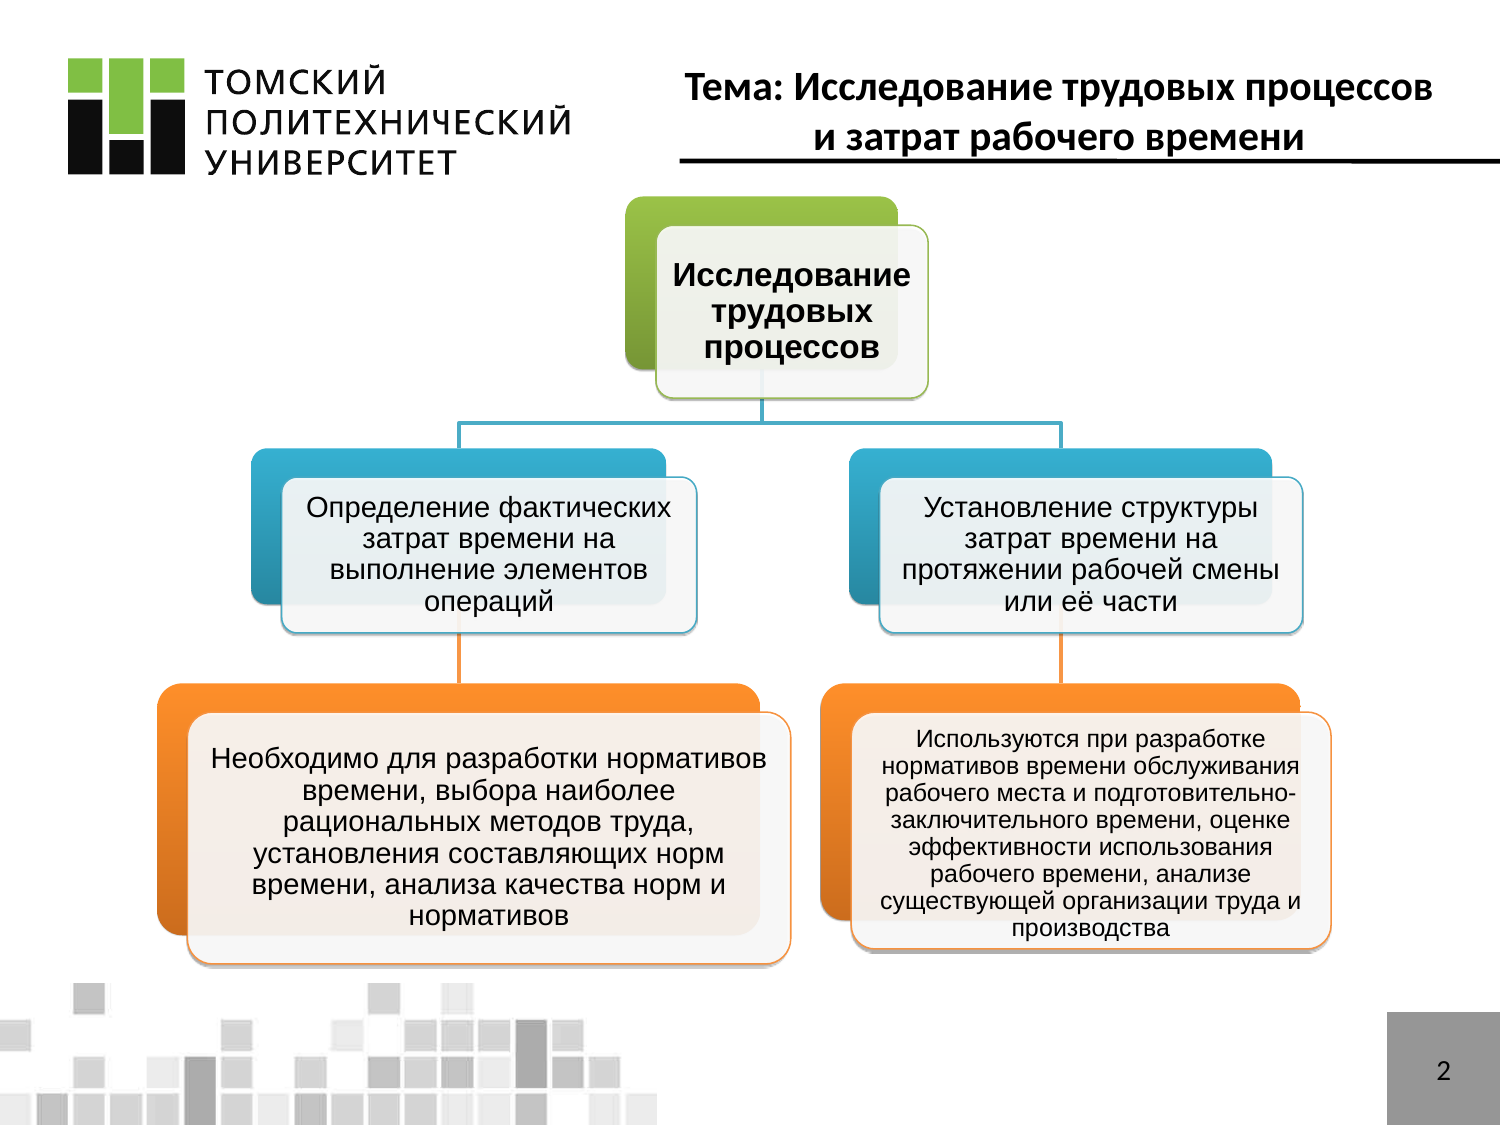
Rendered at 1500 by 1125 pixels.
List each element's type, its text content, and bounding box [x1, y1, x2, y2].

text_box [308, 150, 322, 175]
text_box [475, 109, 494, 135]
text_box [109, 58, 144, 134]
text_box [285, 150, 301, 175]
text_box [313, 69, 334, 95]
text_box [550, 110, 570, 135]
title Тема: Исследование трудовых процессов и затрат рабочего времени [656, 37, 1463, 180]
text_box Используются при разработке нормативов времени обслуживания рабочего места и подготовительно-заключительного времени, оценке эффективности использования рабочего времени, анализе существующей организации труда и производства [851, 712, 1332, 949]
text_box [204, 150, 228, 175]
text_box [258, 150, 278, 175]
list [76, 196, 760, 953]
text_box [289, 69, 309, 95]
text_box [338, 69, 358, 95]
text_box [849, 448, 1273, 605]
text_box [207, 110, 227, 135]
text_box [419, 150, 434, 175]
text_box [289, 110, 308, 135]
text_box [820, 683, 1301, 921]
text_box [256, 69, 284, 95]
text_box [369, 64, 380, 69]
text_box [157, 683, 761, 936]
text_box Исследование трудовых процессов [655, 225, 929, 399]
text_box [433, 110, 449, 135]
text_box Установление структуры затрат времени на протяжении рабочей смены или её части [879, 477, 1303, 633]
text_box [251, 448, 667, 605]
text_box [204, 69, 224, 95]
text_box [150, 99, 185, 175]
text_box [232, 150, 251, 175]
text_box [382, 110, 401, 135]
text_box [354, 110, 378, 135]
text_box [455, 110, 470, 135]
text_box [336, 110, 351, 135]
text_box [68, 99, 103, 175]
text_box [232, 109, 256, 135]
list [461, 196, 1473, 953]
text_box [408, 110, 428, 135]
text_box Определение фактических затрат времени на выполнение элементов операций [281, 477, 697, 633]
text_box [328, 150, 345, 175]
text_box [524, 110, 543, 135]
text_box [348, 150, 367, 176]
text_box [437, 150, 457, 175]
text_box [365, 69, 384, 95]
text_box [625, 196, 898, 370]
text_box 2 [1387, 1012, 1500, 1125]
text_box [555, 104, 565, 109]
text_box [260, 110, 282, 135]
text_box [372, 150, 391, 175]
text_box Необходимо для разработки нормативов времени, выбора наиболее рациональных методов труда, установления составляющих норм времени, анализа качества норм и нормативов [187, 712, 791, 964]
text_box [499, 110, 519, 135]
text_box [226, 69, 251, 95]
text_box [150, 58, 185, 93]
text_box [109, 140, 144, 175]
picture [0, 983, 657, 1125]
text_box [396, 150, 415, 175]
text_box [68, 58, 103, 93]
text_box [312, 110, 332, 135]
